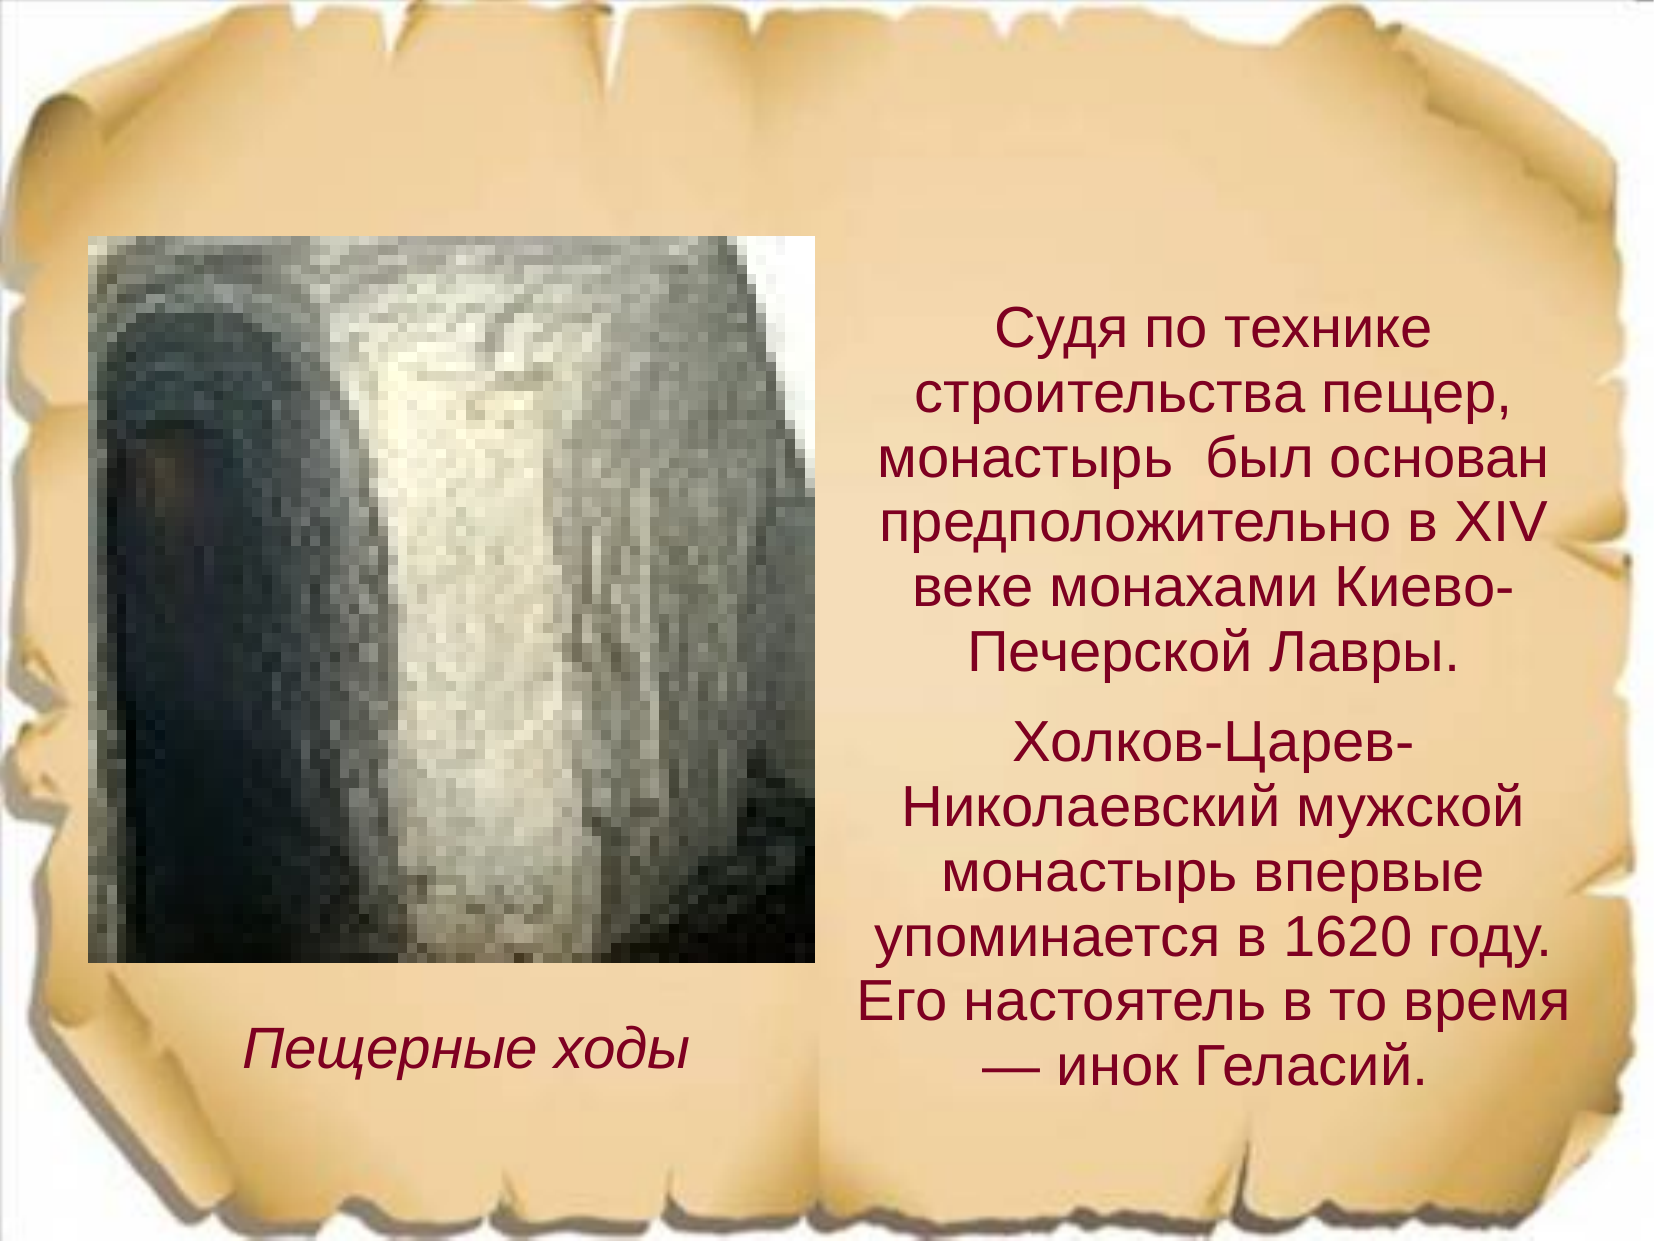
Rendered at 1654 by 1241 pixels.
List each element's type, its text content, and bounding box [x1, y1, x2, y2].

picture [0, 0, 1654, 1241]
list Судя по технике строительства пещер, монастырь был основан предположительно в XIV веке монахами Киево-Печерской Лавры. Холков-Царев-Николаевский мужской монастырь впервые упоминается в 1620 году. Его настоятель в то время ― инок Геласий. [856, 295, 1572, 1109]
title Пещерные ходы [0, 944, 1211, 1152]
